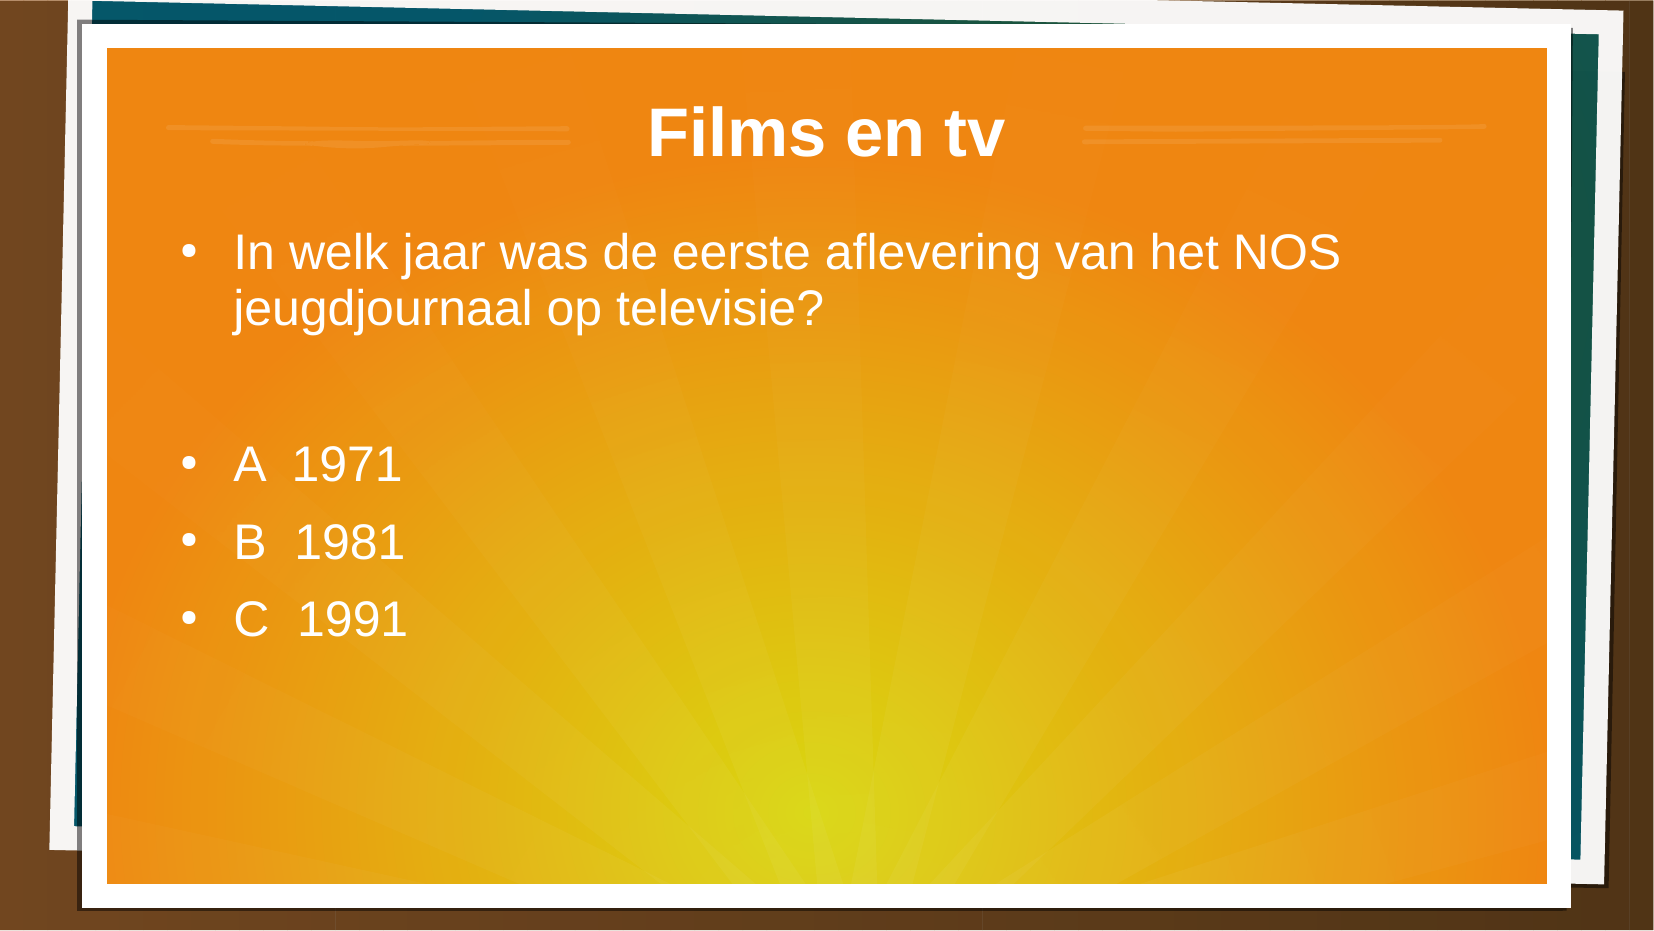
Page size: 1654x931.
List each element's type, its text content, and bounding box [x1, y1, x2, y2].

title Films en tv [566, 59, 1087, 207]
list In welk jaar was de eerste aflevering van het NOS jeugdjournaal op televisie? A 1971 B 1981 C 1991 [162, 224, 1492, 815]
